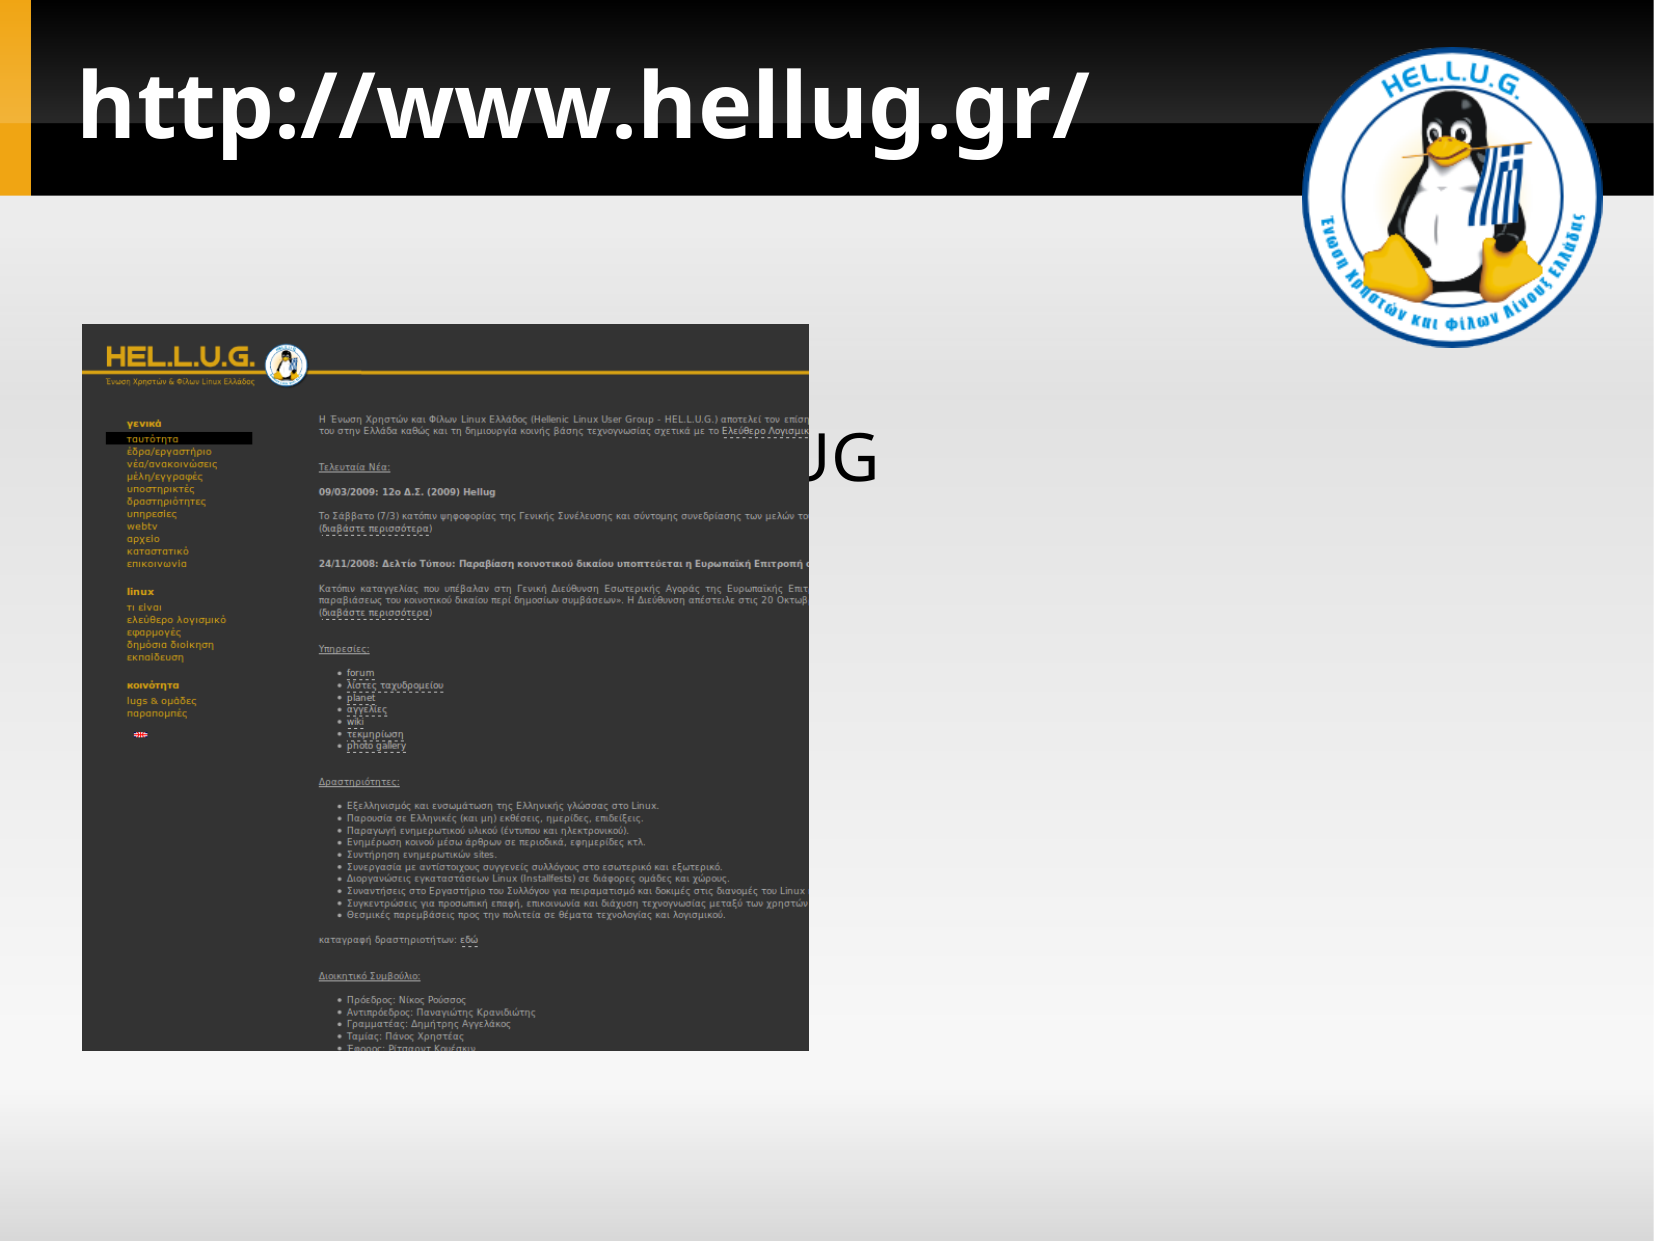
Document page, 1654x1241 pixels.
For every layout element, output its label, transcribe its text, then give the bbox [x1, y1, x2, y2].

list Ιστότοπος του HELLUG Ταυτότητα Καταστατικό Δραστηριότητες Σύνδεσμοι [845, 290, 1572, 1109]
title http://www.hellug.gr/ [76, 0, 1565, 208]
picture [0, 0, 1654, 1241]
